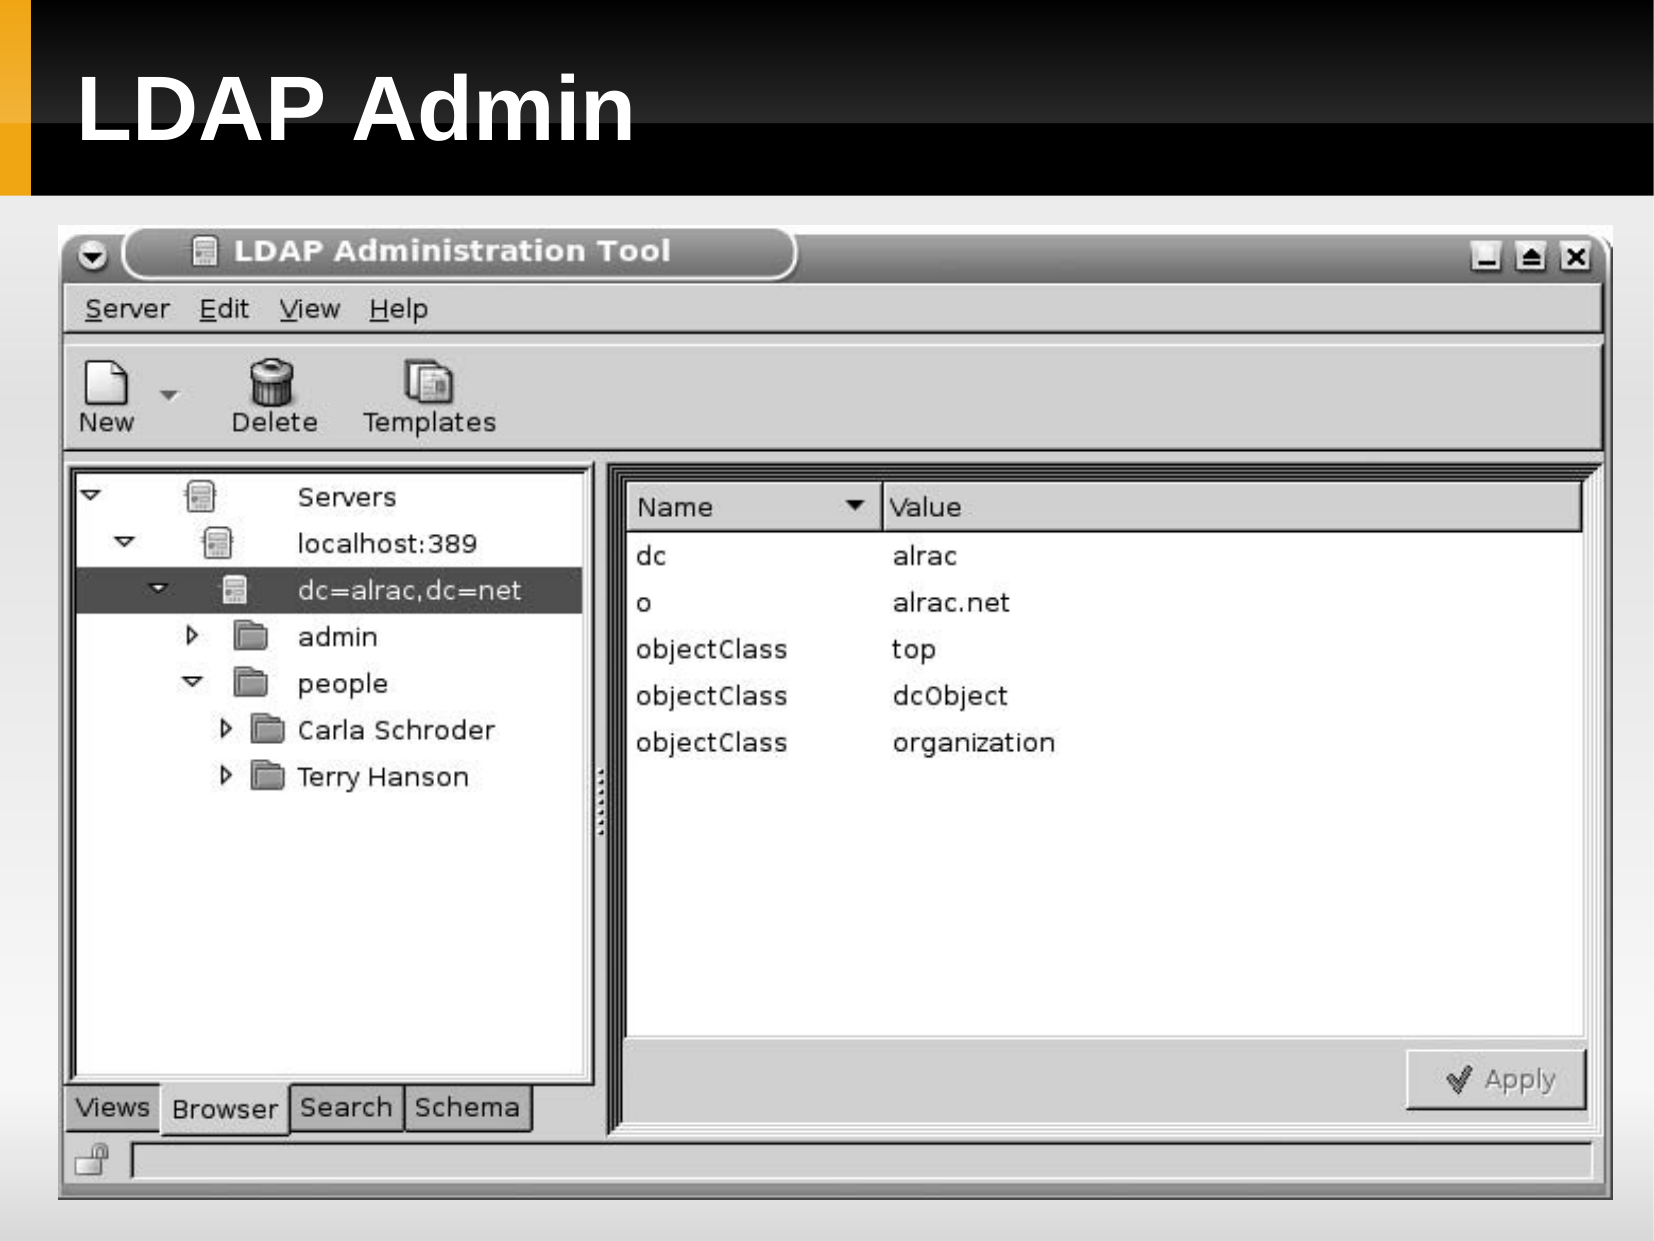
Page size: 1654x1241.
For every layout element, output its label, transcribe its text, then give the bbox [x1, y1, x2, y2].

picture [58, 225, 1613, 1201]
title LDAP Admin [76, 7, 1565, 200]
